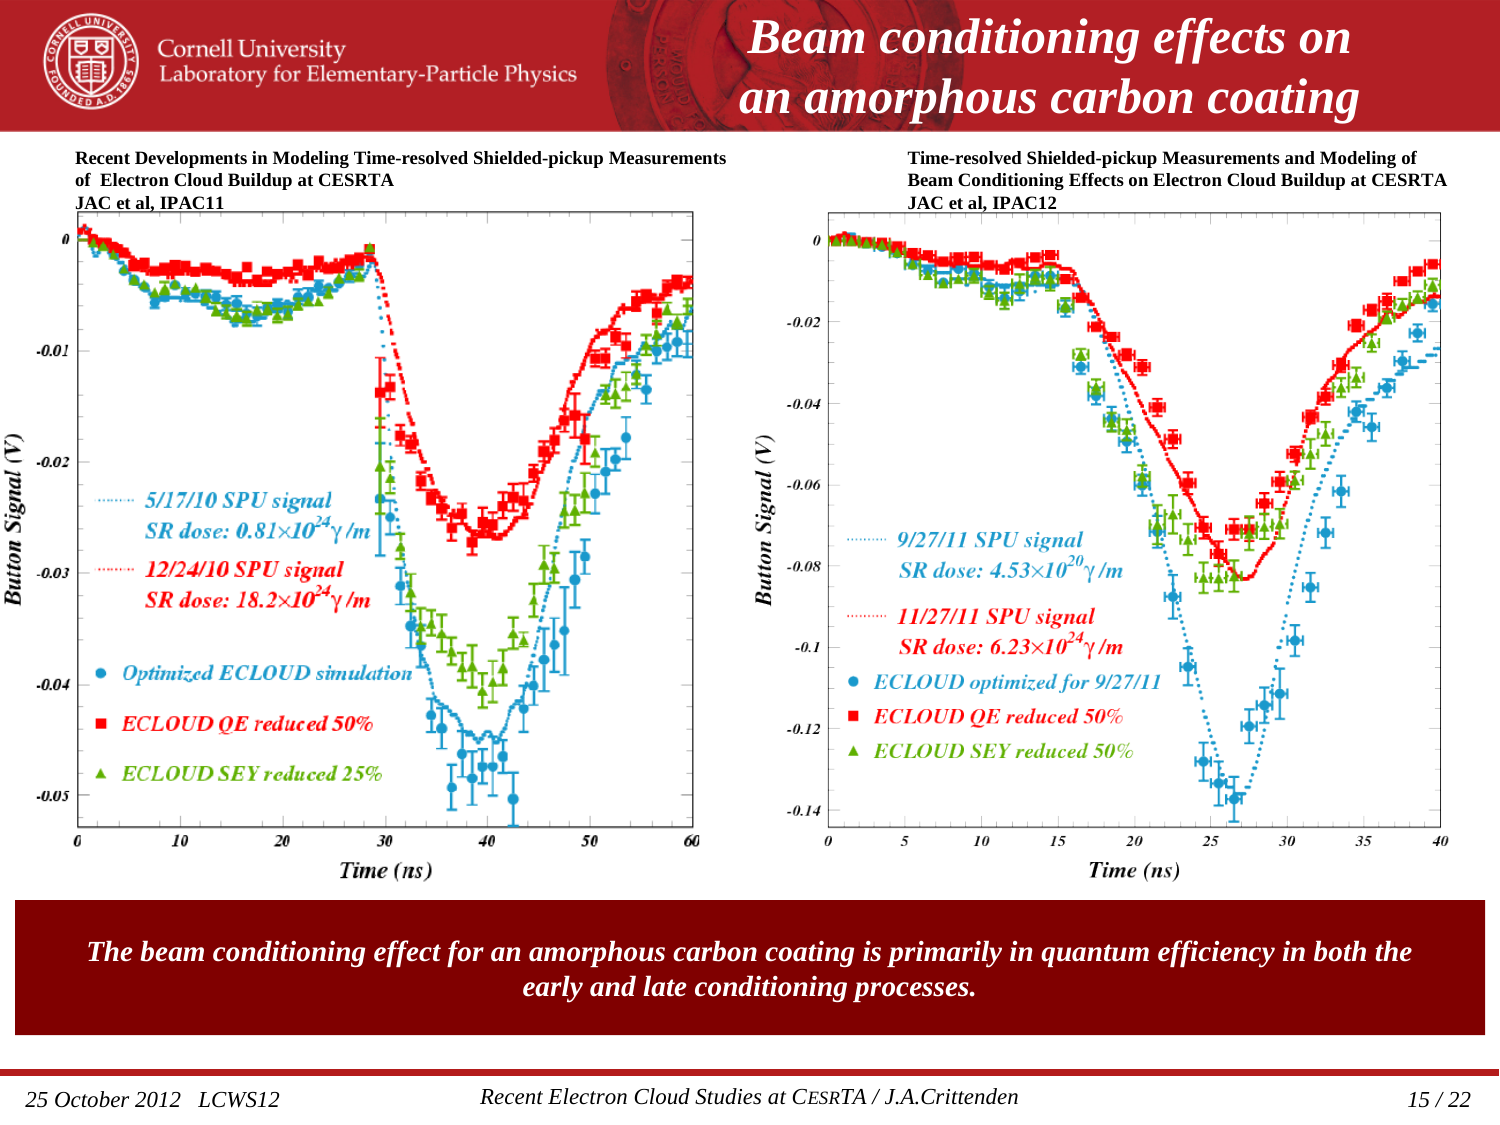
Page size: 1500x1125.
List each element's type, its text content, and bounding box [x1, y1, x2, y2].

text_box The beam conditioning effect for an amorphous carbon coating is primarily in quantum efficiency in both the early and late conditioning processes. [15, 900, 1486, 1036]
text_box Time-resolved Shielded-pickup Measurements and Modeling of Beam Conditioning Effects on Electron Cloud Buildup at CESRTA JAC et al, IPAC12 [909, 145, 1445, 214]
picture [750, 209, 1455, 886]
text_box Recent Developments in Modeling Time-resolved Shielded-pickup Measurements of Electron Cloud Buildup at CESRTA JAC et al, IPAC11 [78, 145, 728, 214]
title Beam conditioning effects on an amorphous carbon coating [599, 0, 1500, 128]
picture [0, 0, 1500, 132]
picture [0, 209, 705, 886]
